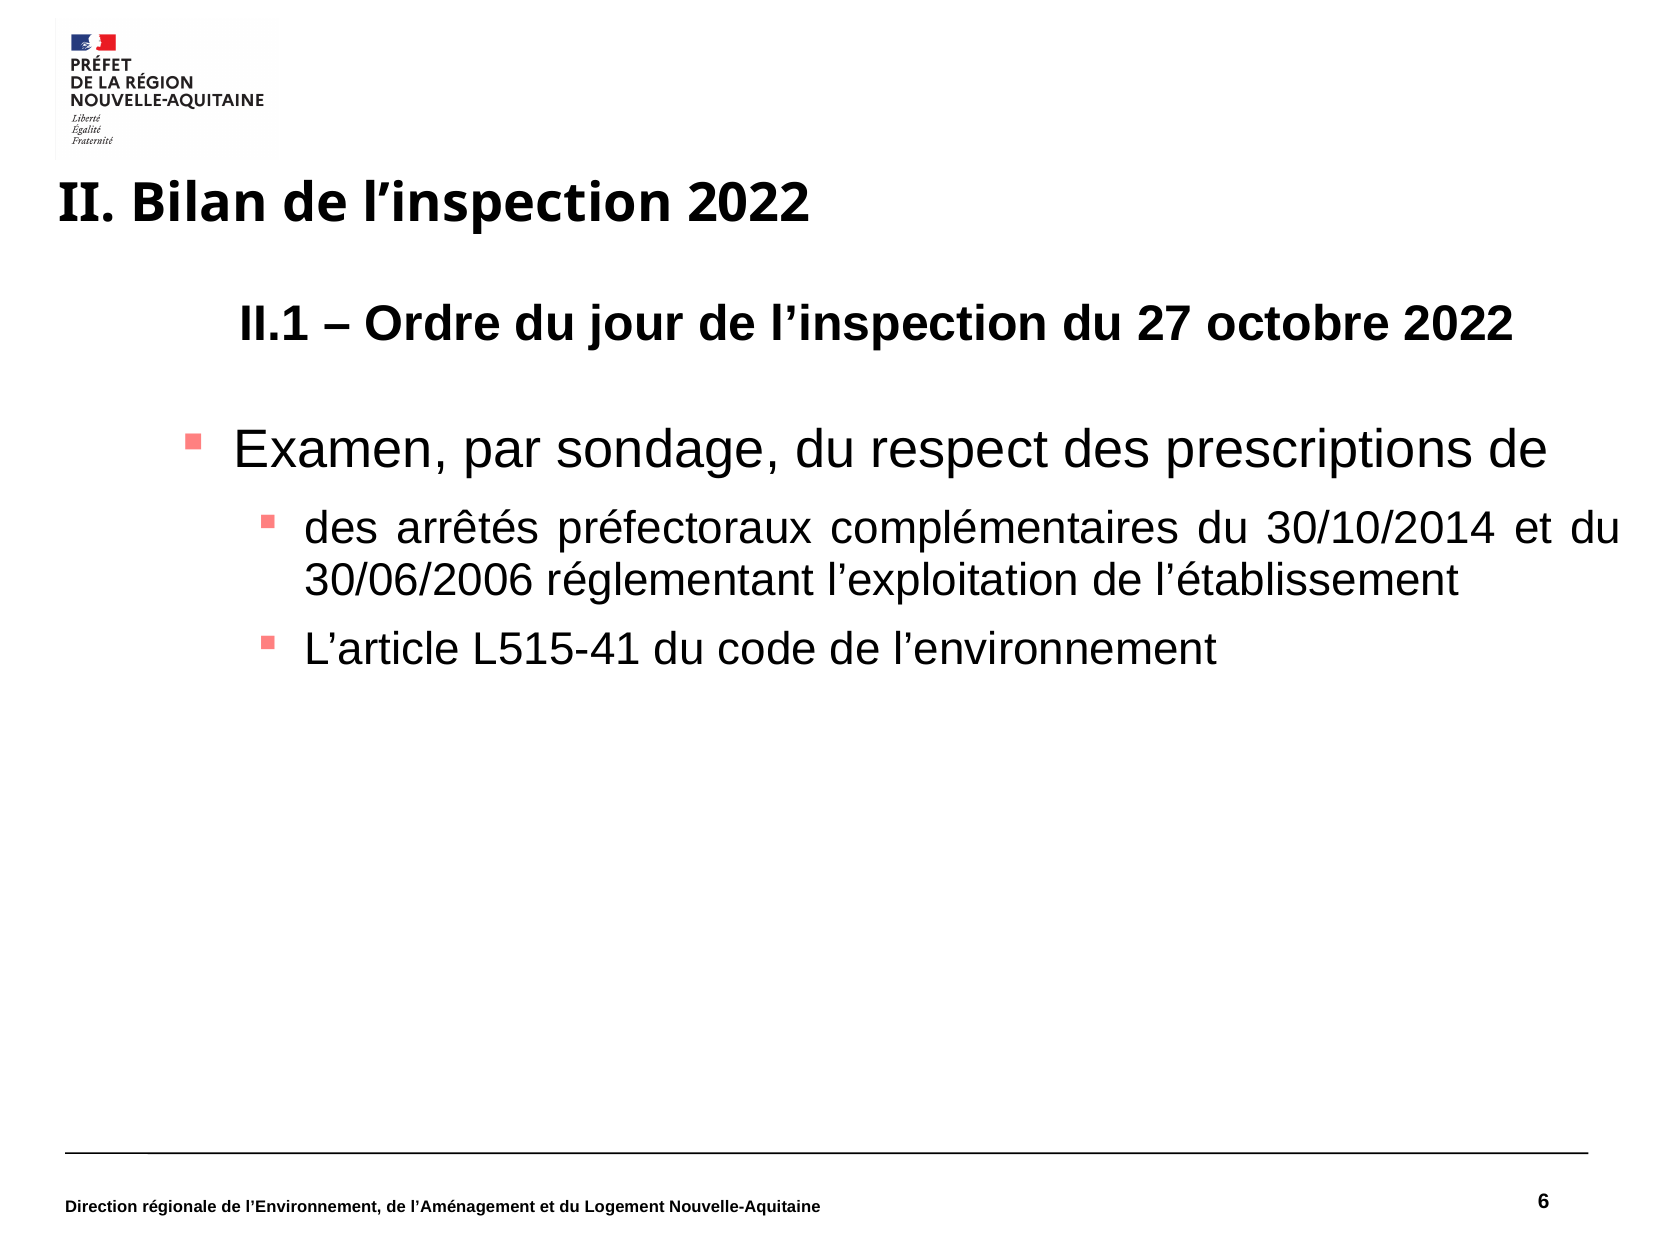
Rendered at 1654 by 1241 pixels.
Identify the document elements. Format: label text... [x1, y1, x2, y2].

picture [55, 18, 279, 160]
list II.1 – Ordre du jour de l’inspection du 27 octobre 2022 Examen, par sondage, du respect des prescriptions de des arrêtés préfectoraux complémentaires du 30/10/2014 et du 30/06/2006 réglementant l’exploitation de l’établissement L’article L515-41 du code de l’environnement [92, 295, 1623, 1241]
title II. Bilan de l’inspection 2022 [59, 141, 1619, 260]
